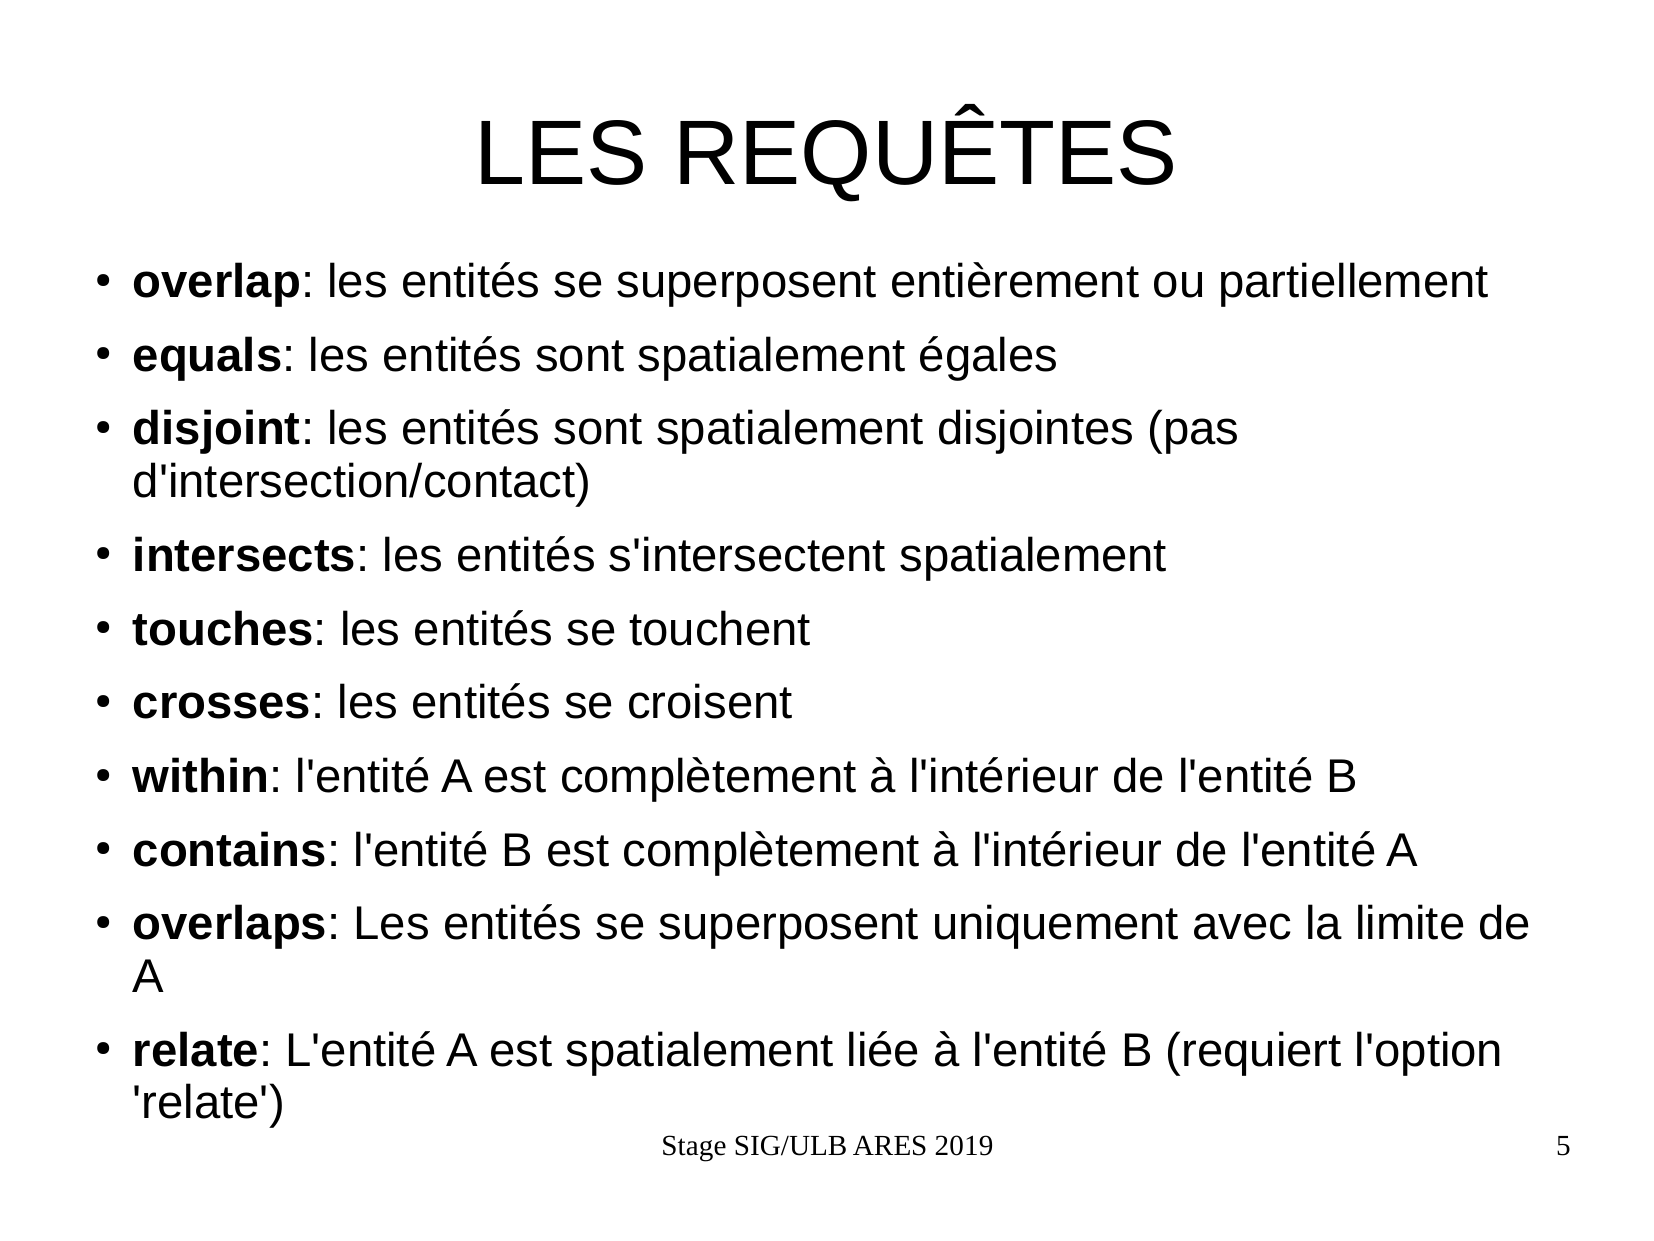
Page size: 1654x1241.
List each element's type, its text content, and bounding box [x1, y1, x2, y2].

list overlap: les entités se superposent entièrement ou partiellement equals: les entités sont spatialement égales disjoint: les entités sont spatialement disjointes (pas d'intersection/contact) intersects: les entités s'intersectent spatialement touches: les entités se touchent crosses: les entités se croisent within: l'entité A est complètement à l'intérieur de l'entité B contains: l'entité B est complètement à l'intérieur de l'entité A overlaps: Les entités se superposent uniquement avec la limite de A relate: L'entité A est spatialement liée à l'entité B (requiert l'option 'relate') [82, 254, 1571, 1134]
title LES REQUÊTES [82, 49, 1571, 254]
